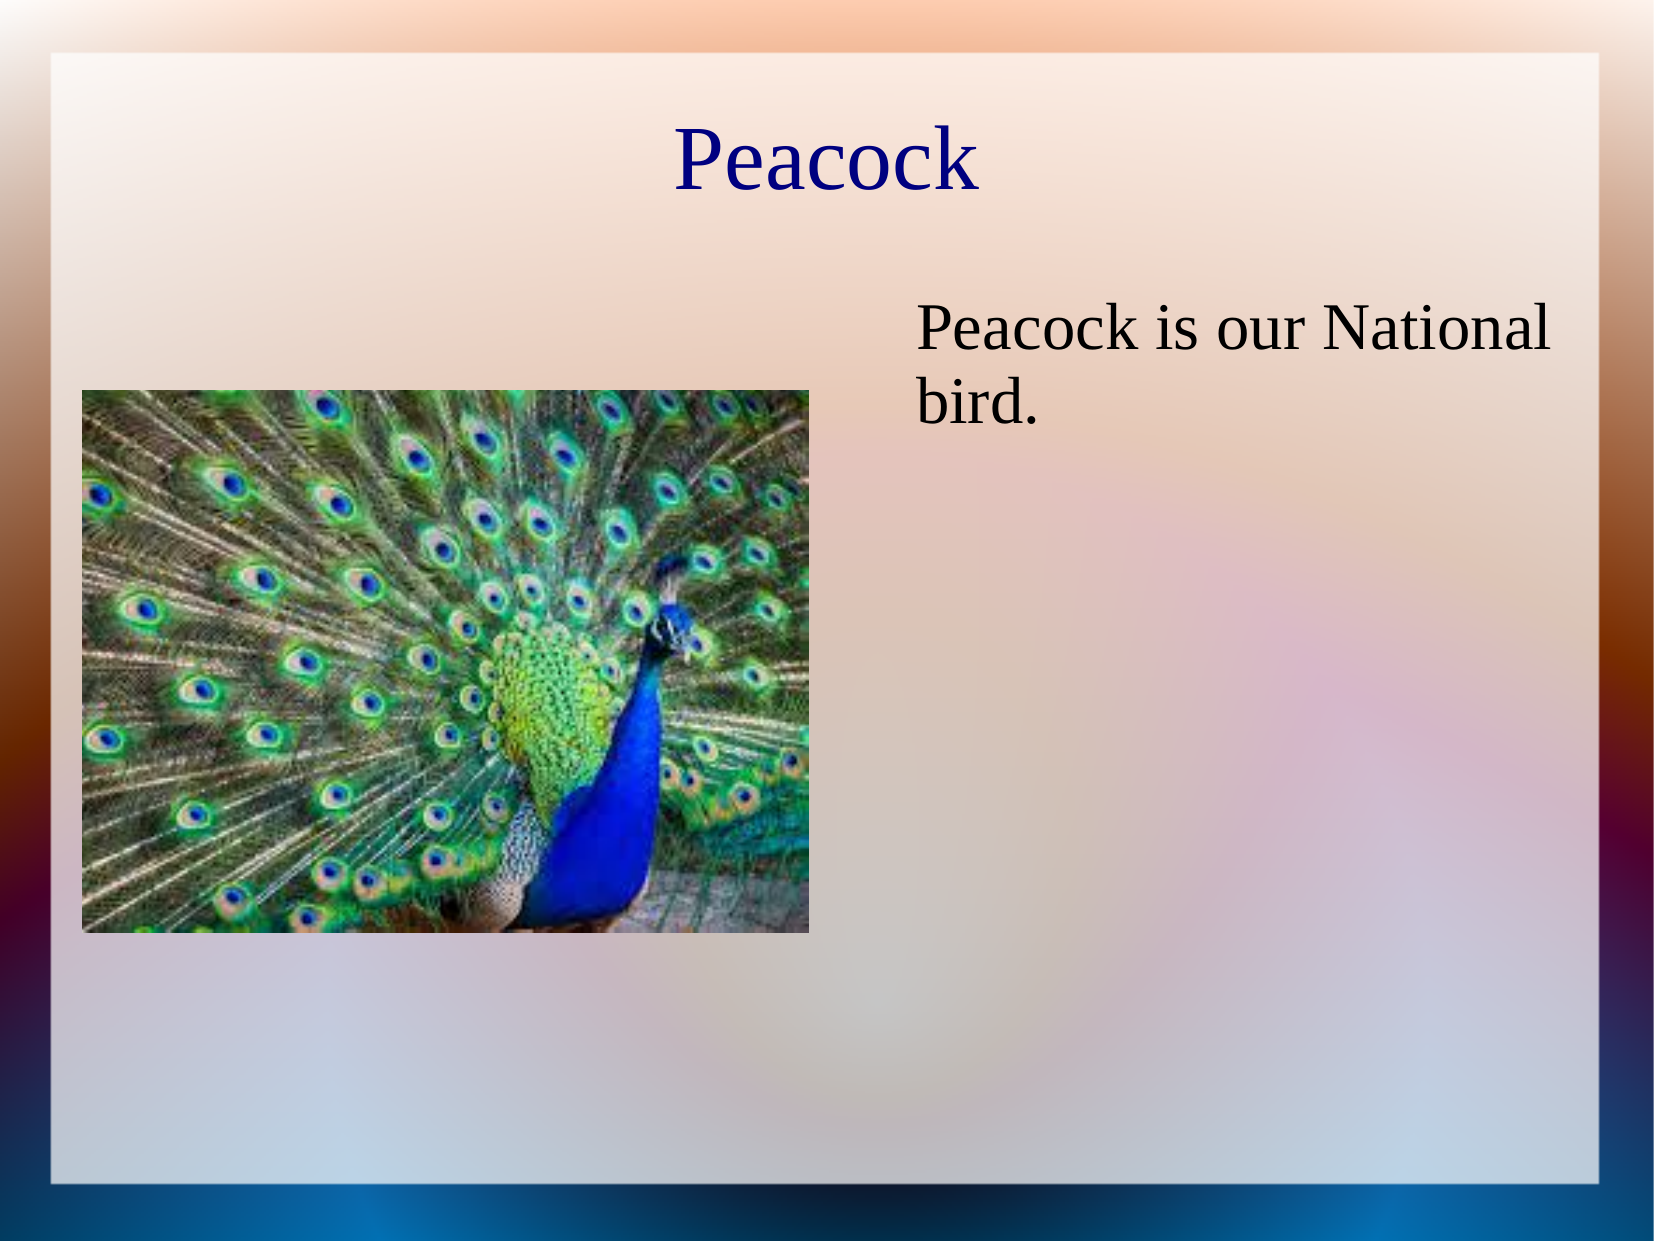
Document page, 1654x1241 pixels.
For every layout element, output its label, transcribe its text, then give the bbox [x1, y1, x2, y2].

title Peacock [82, 55, 1571, 263]
list Peacock is our National bird. [845, 290, 1572, 1034]
picture [0, 0, 1654, 1241]
